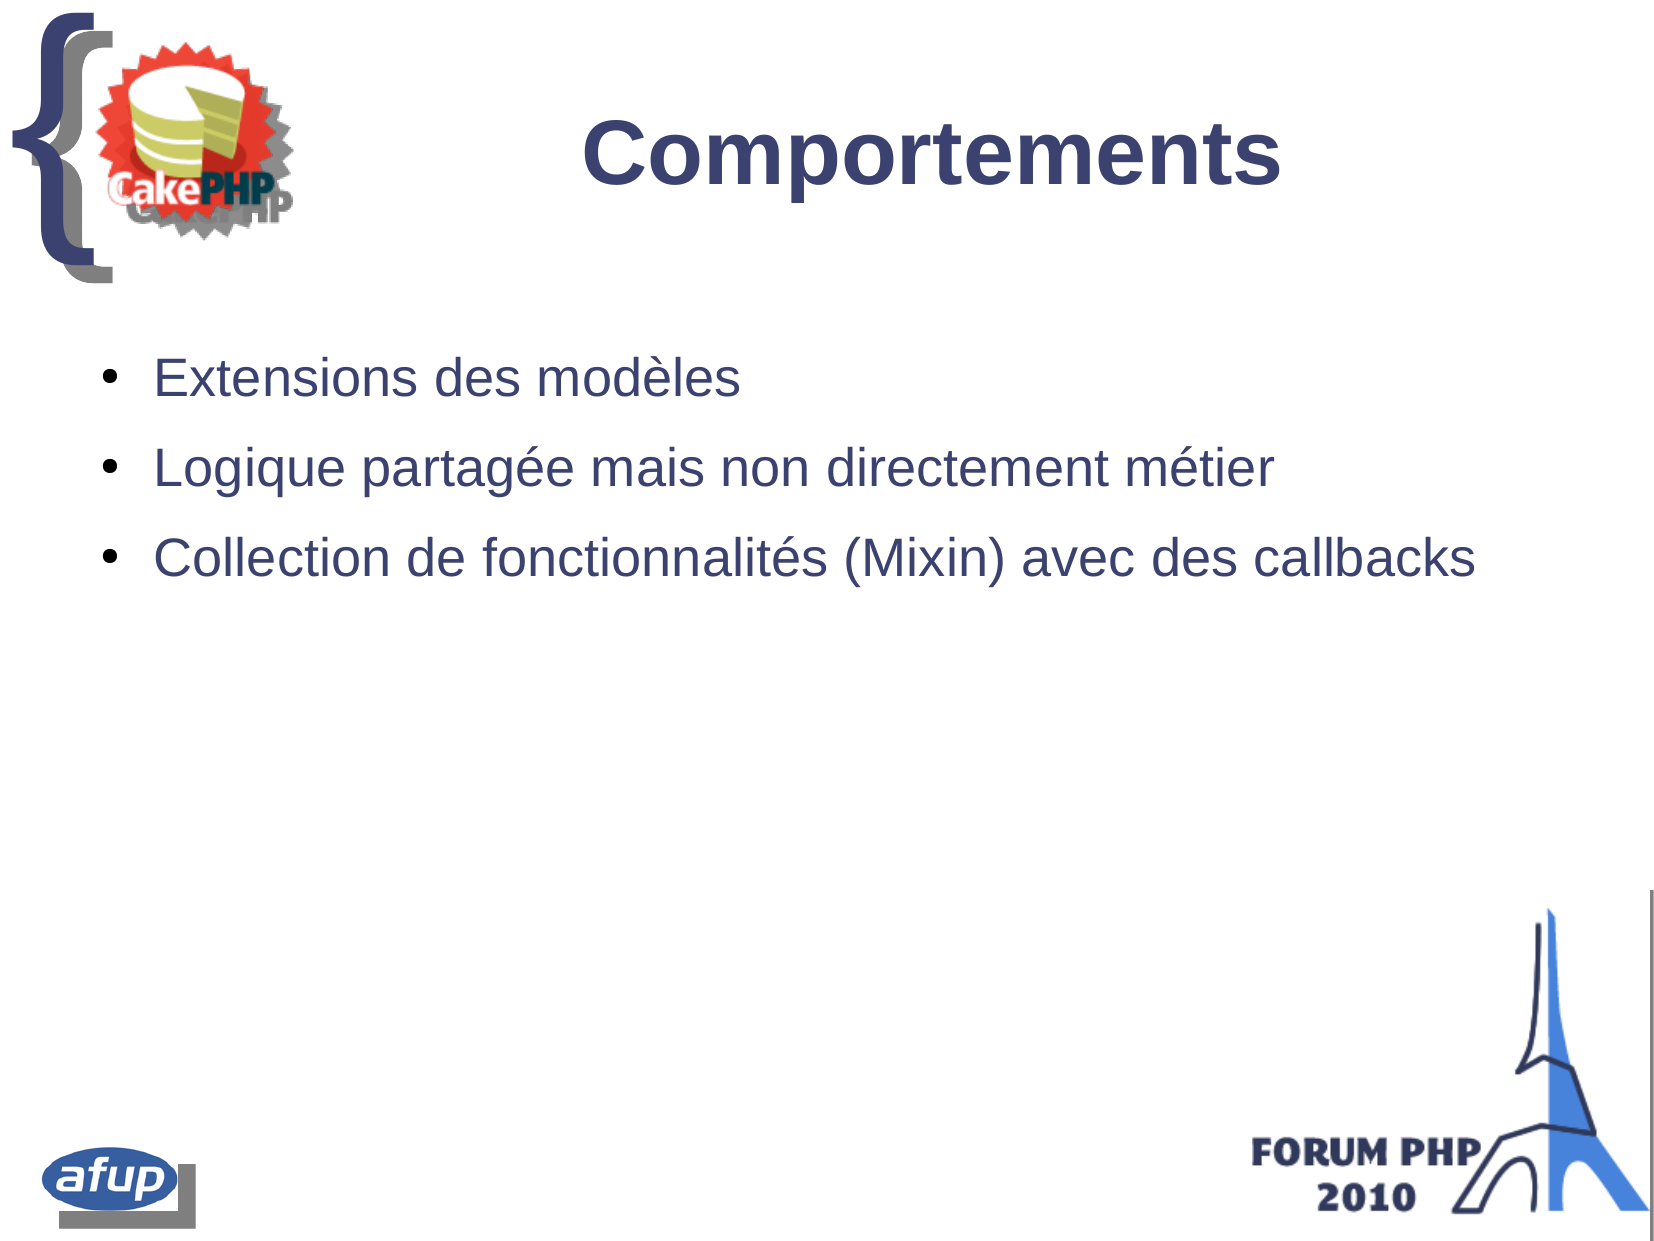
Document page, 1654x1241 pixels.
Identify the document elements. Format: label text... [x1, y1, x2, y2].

title Comportements [295, 56, 1571, 250]
list Extensions des modèles Logique partagée mais non directement métier Collection de fonctionnalités (Mixin) avec des callbacks [82, 290, 1571, 1094]
picture [41, 1146, 178, 1211]
picture [1240, 872, 1650, 1241]
picture [88, 35, 284, 231]
